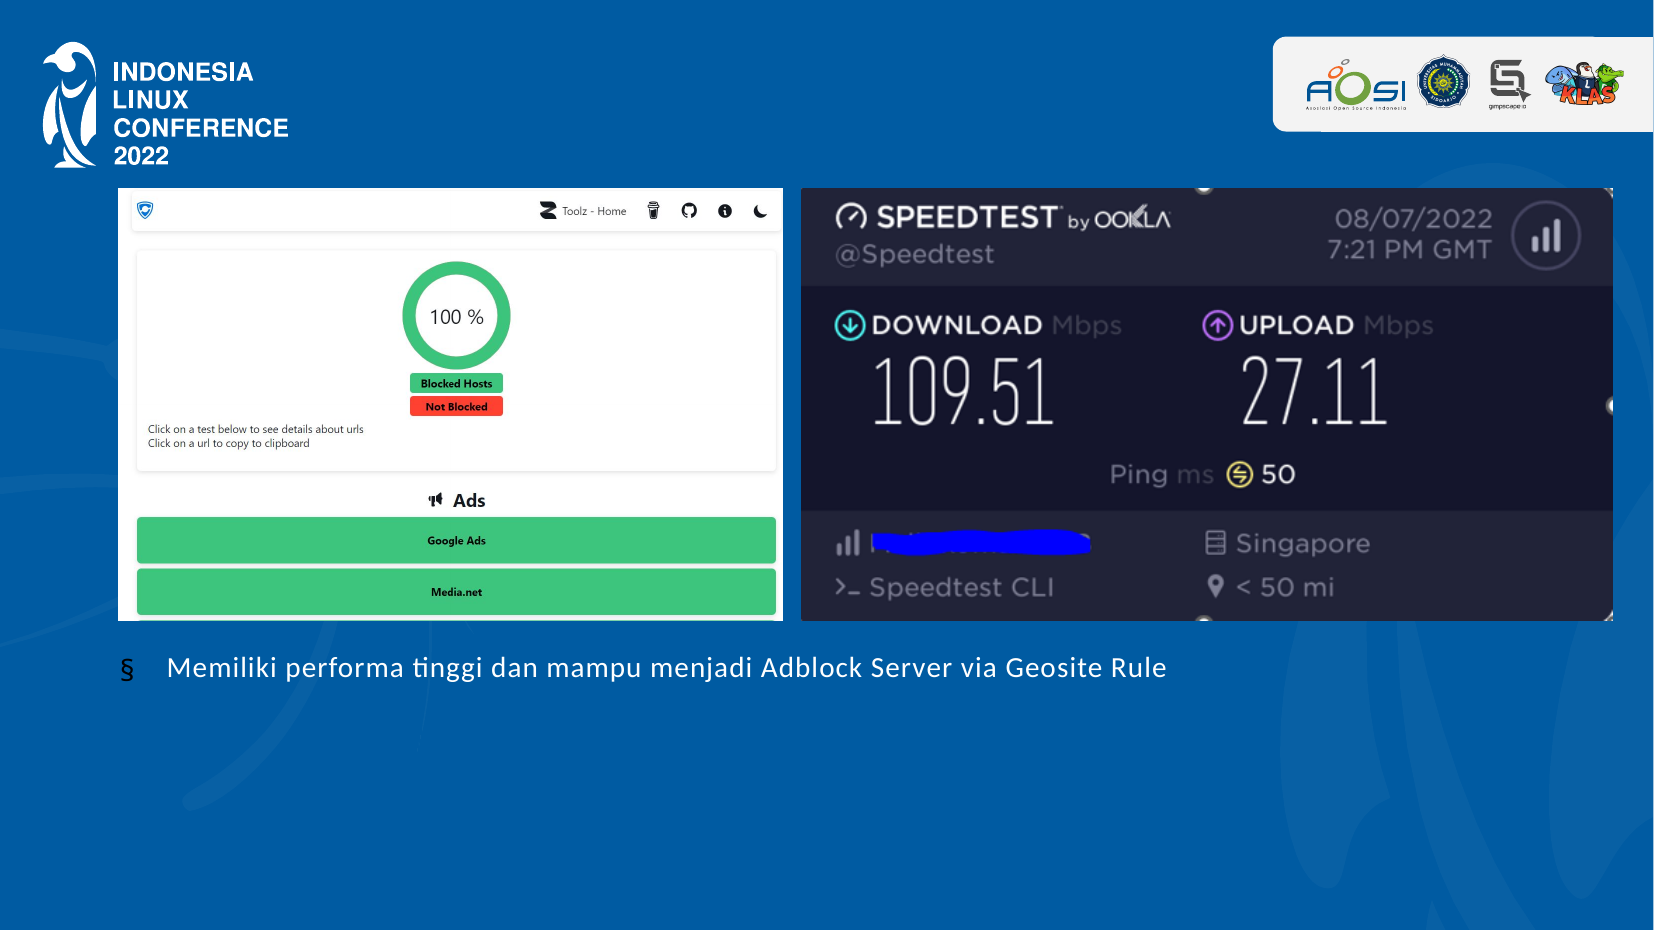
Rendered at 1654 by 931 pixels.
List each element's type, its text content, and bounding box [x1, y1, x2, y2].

picture [118, 188, 783, 621]
picture [1545, 62, 1624, 105]
picture [1416, 54, 1471, 108]
text_box Memiliki performa tinggi dan mampu menjadi Adblock Server via Geosite Rule [104, 647, 1192, 877]
picture [801, 188, 1613, 621]
